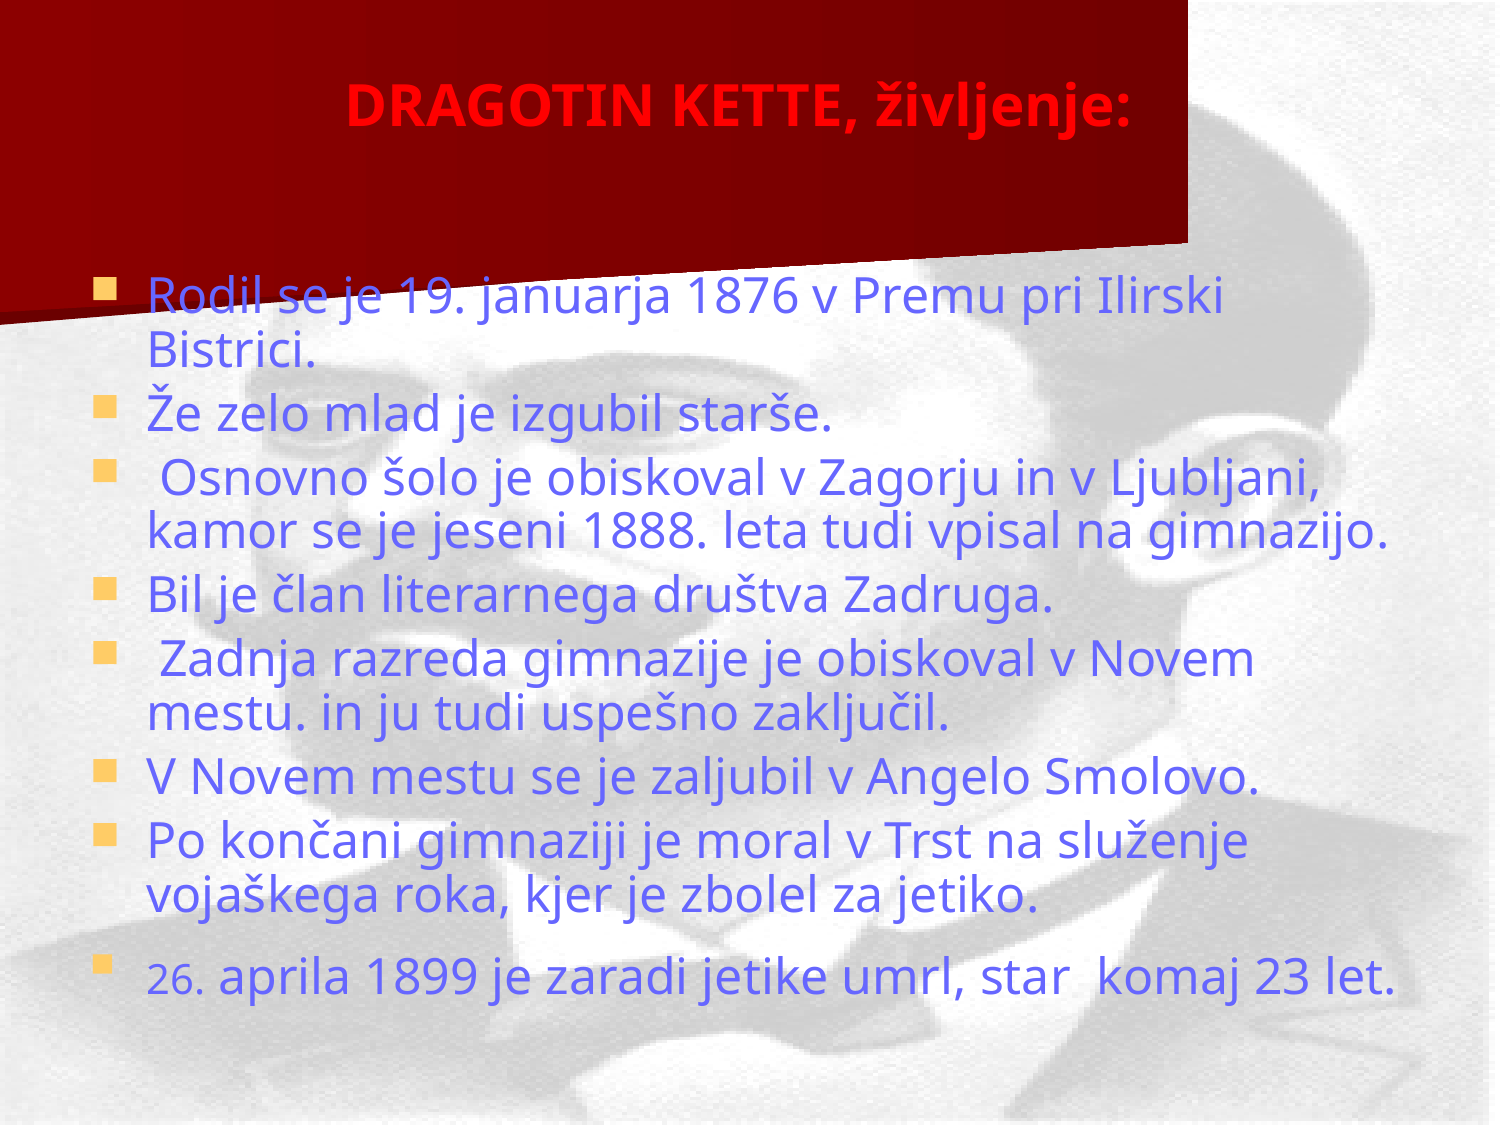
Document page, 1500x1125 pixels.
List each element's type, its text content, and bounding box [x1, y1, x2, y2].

picture [0, 0, 1500, 1125]
list Rodil se je 19. januarja 1876 v Premu pri Ilirski Bistrici. Že zelo mlad je izgubil starše. Osnovno šolo je obiskoval v Zagorju in v Ljubljani, kamor se je jeseni 1888. leta tudi vpisal na gimnazijo. Bil je član literarnega društva Zadruga. Zadnja razreda gimnazije je obiskoval v Novem mestu. in ju tudi uspešno zaključil. V Novem mestu se je zaljubil v Angelo Smolovo. Po končani gimnaziji je moral v Trst na služenje vojaškega roka, kjer je zbolel za jetiko. 26. aprila 1899 je zaradi jetike umrl, star komaj 23 let. [75, 262, 1425, 1000]
title DRAGOTIN KETTE, življenje: [159, 45, 1317, 161]
